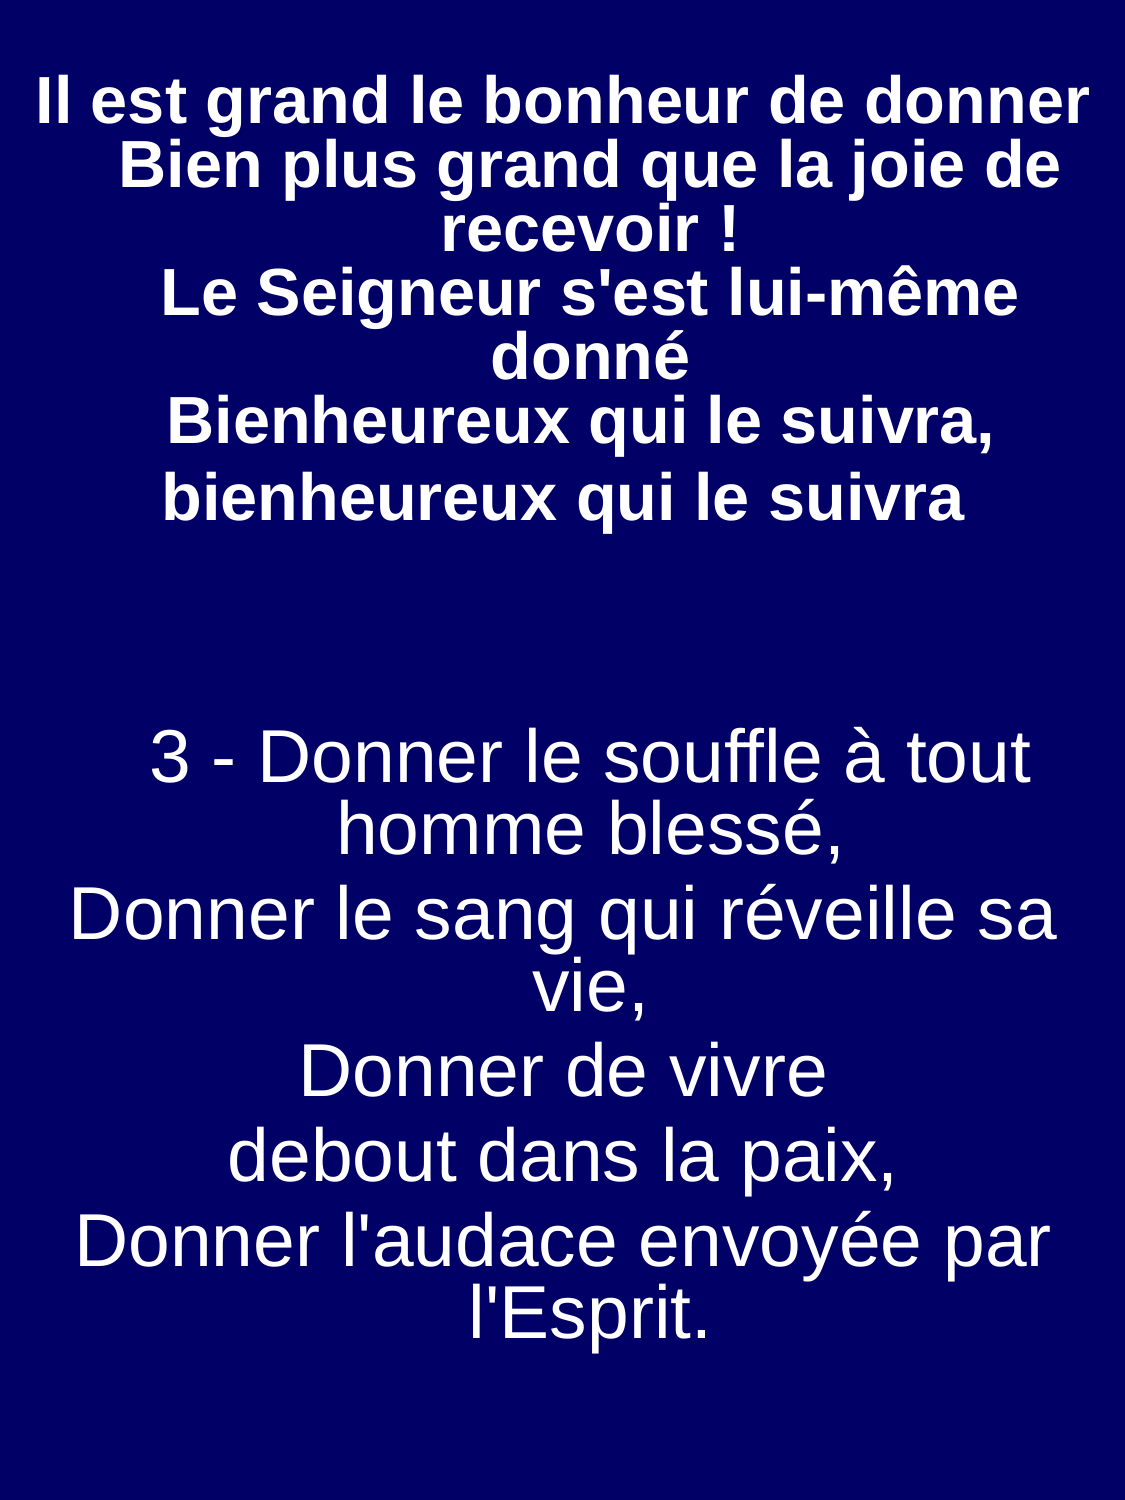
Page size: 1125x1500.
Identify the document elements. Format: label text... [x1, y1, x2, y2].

text_box Il est grand le bonheur de donner Bien plus grand que la joie de recevoir ! Le Seigneur s'est lui-même donné Bienheureux qui le suivra, bienheureux qui le suivra 3 - Donner le souffle à tout homme blessé, Donner le sang qui réveille sa vie, Donner de vivre debout dans la paix, Donner l'audace envoyée par l'Esprit. [0, 64, 1125, 1241]
